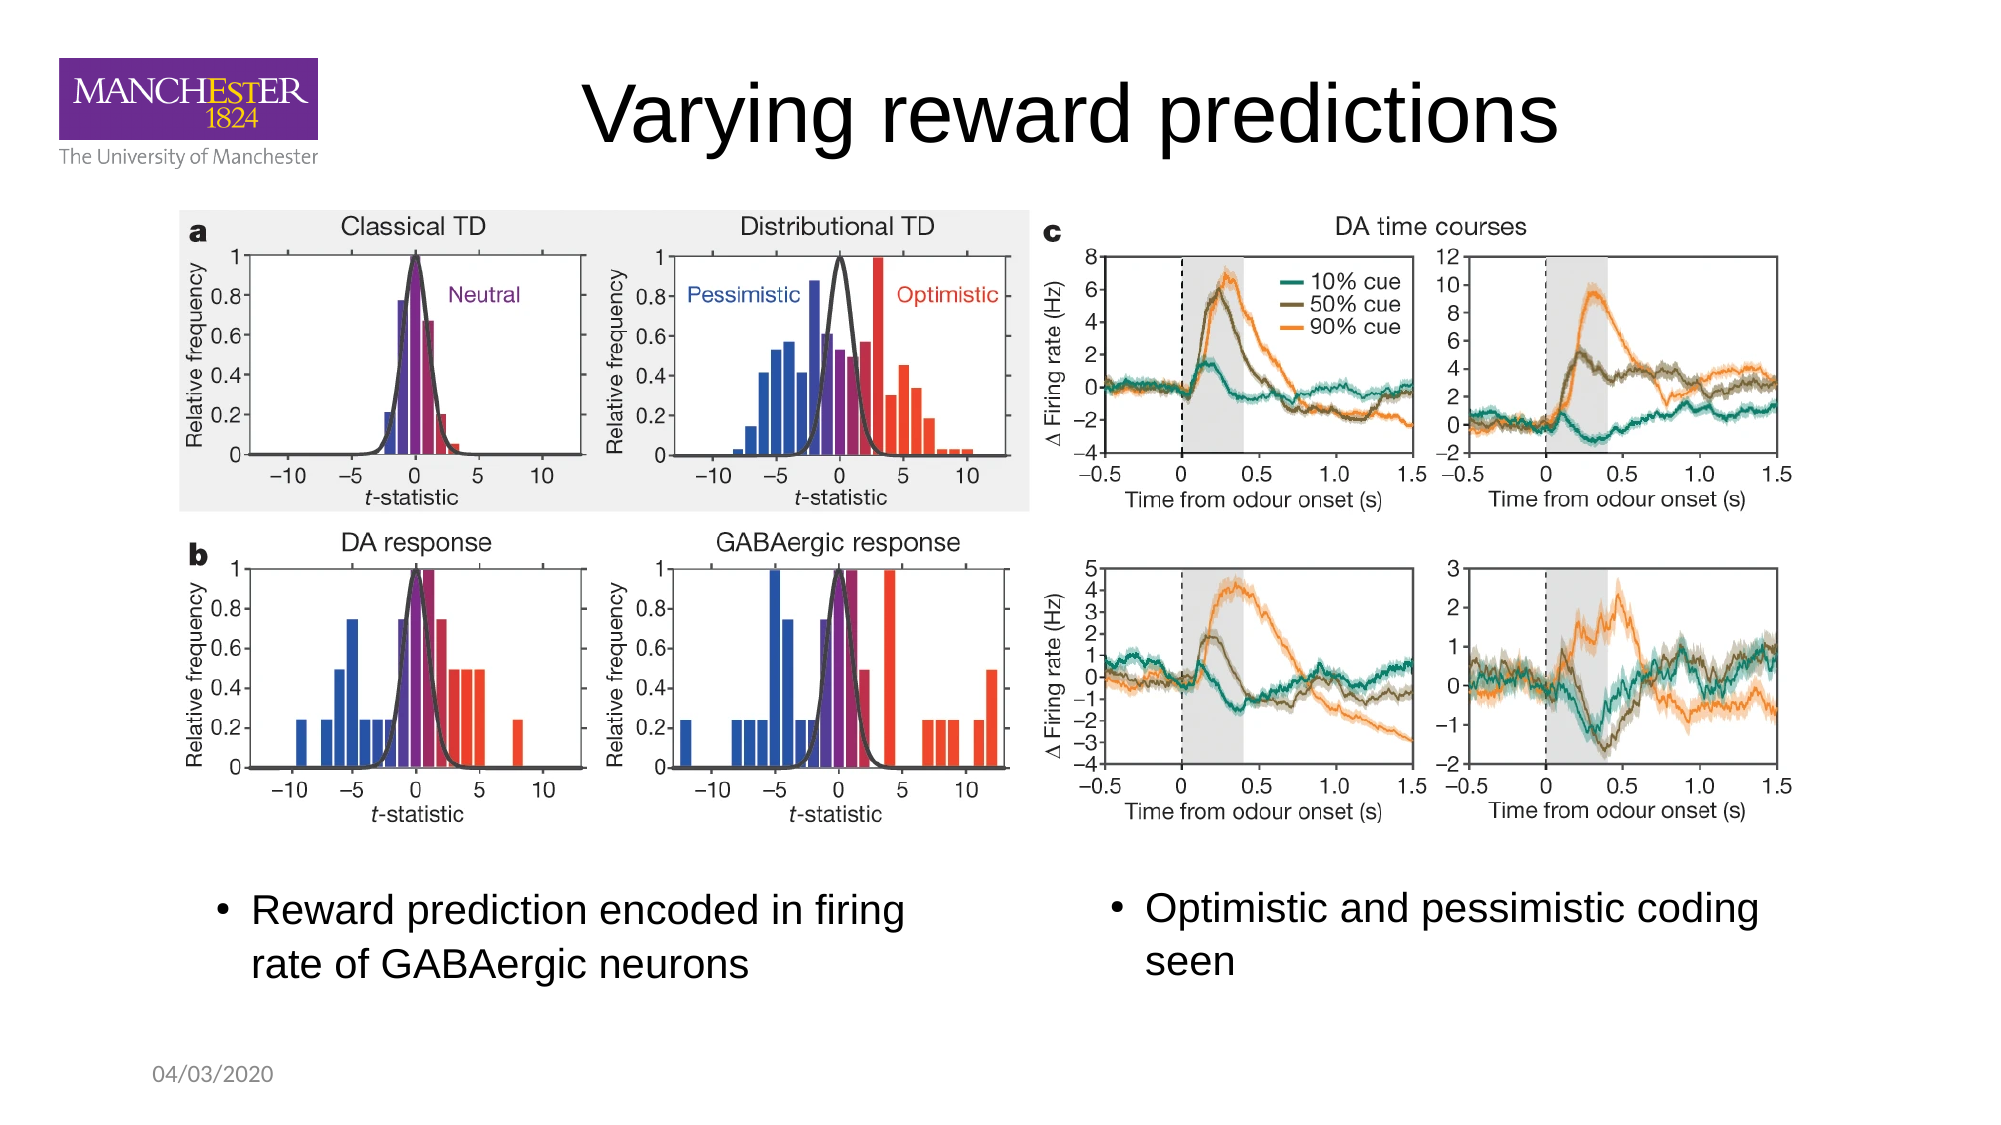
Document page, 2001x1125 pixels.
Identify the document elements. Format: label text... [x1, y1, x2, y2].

picture [59, 58, 318, 169]
picture [179, 210, 1801, 829]
text_box Optimistic and pessimistic coding seen [1095, 870, 1876, 1125]
title Varying reward predictions [338, 44, 1804, 183]
text_box Reward prediction encoded in firing rate of GABAergic neurons [200, 872, 981, 1125]
slide_number 04/03/2020 [137, 1042, 200, 1103]
